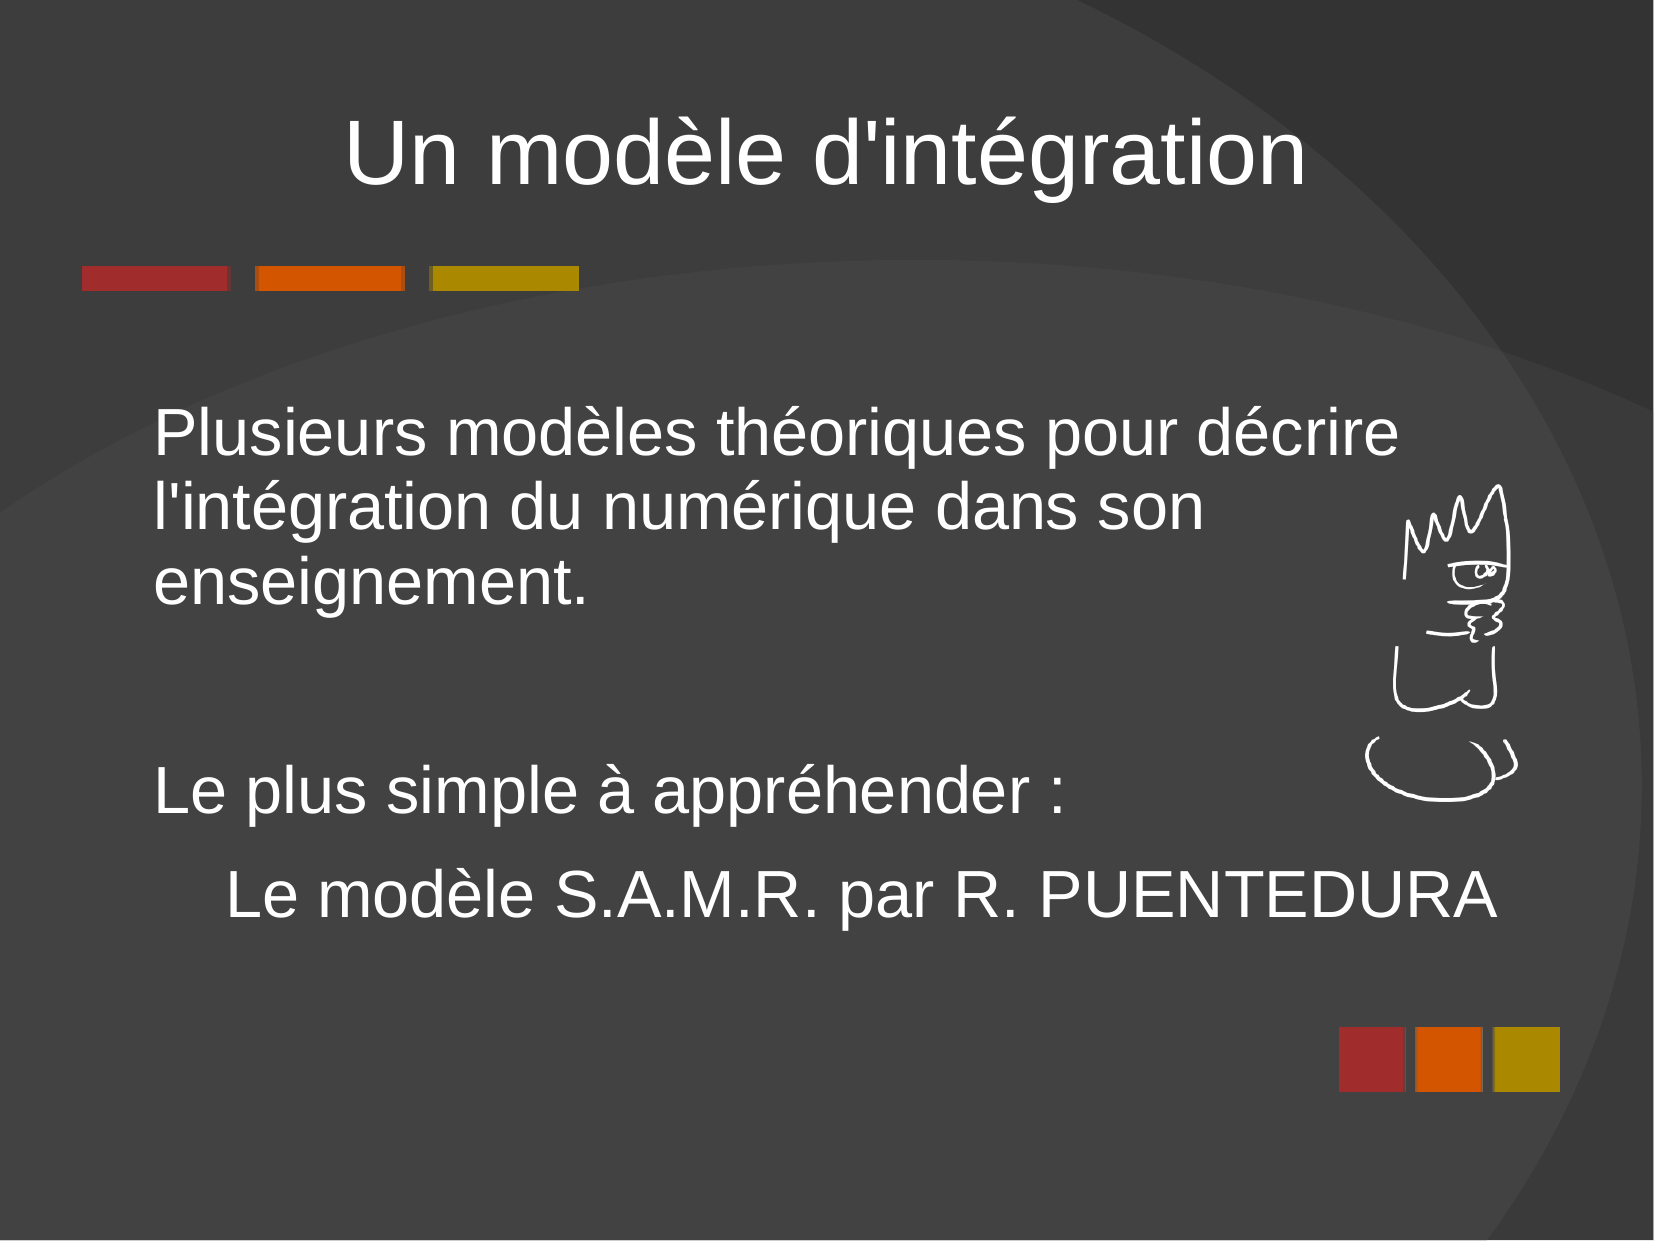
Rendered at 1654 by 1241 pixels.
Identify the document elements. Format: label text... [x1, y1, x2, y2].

picture [82, 266, 579, 290]
picture [1358, 484, 1522, 815]
picture [1339, 1027, 1560, 1092]
list Plusieurs modèles théoriques pour décrire l'intégration du numérique dans son enseignement. Le plus simple à appréhender : Le modèle S.A.M.R. par R. PUENTEDURA [82, 290, 1571, 1010]
title Un modèle d'intégration [82, 49, 1571, 257]
